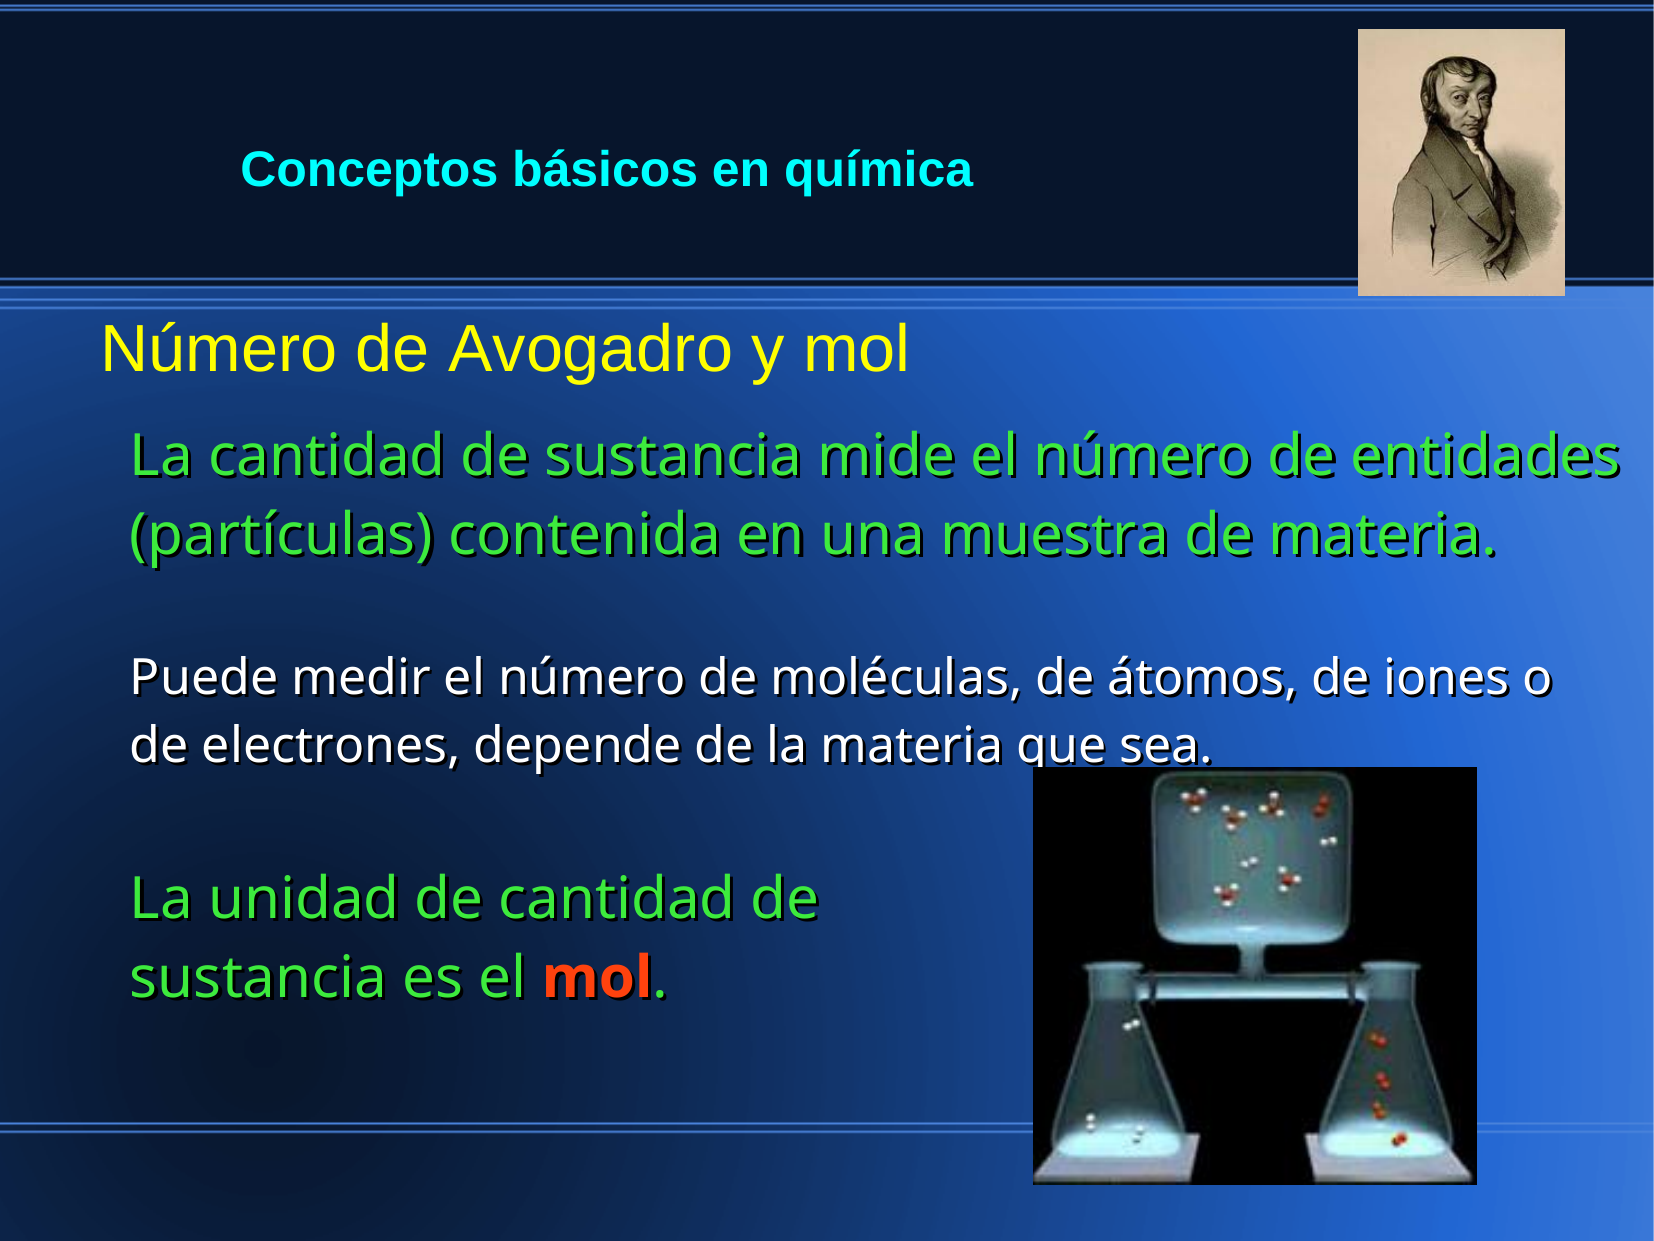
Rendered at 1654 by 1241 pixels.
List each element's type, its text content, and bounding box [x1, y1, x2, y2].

title Conceptos básicos en química [32, 118, 1182, 220]
text_box Puede medir el número de moléculas, de átomos, de iones o de electrones, depende de la materia que sea. [59, 641, 1625, 798]
list Número de Avogadro y mol [29, 206, 1654, 462]
picture [0, 0, 1654, 1241]
text_box La unidad de cantidad de sustancia es el mol. [59, 856, 827, 1017]
text_box La cantidad de sustancia mide el número de entidades (partículas) contenida en una muestra de materia. [59, 413, 1625, 617]
